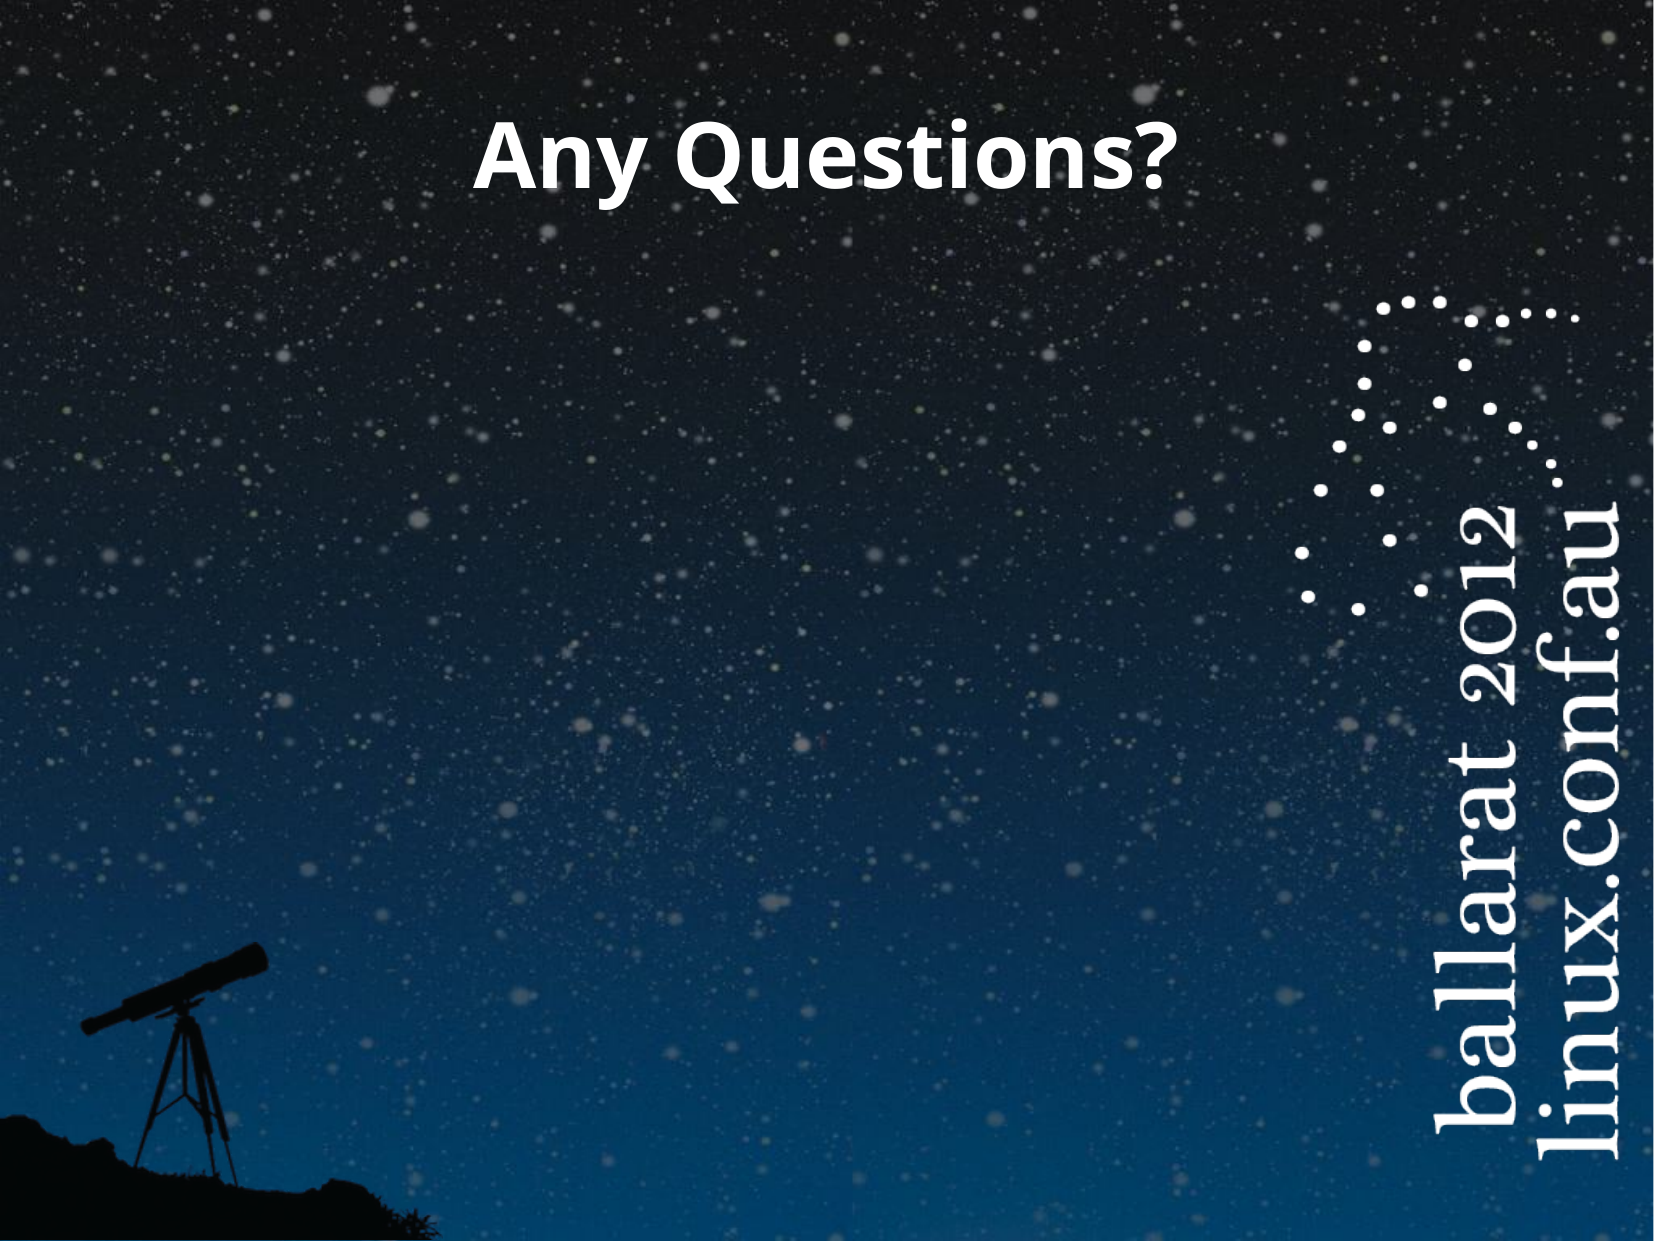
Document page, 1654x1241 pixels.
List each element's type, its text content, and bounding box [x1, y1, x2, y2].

title Any Questions? [82, 49, 1571, 257]
picture [0, 0, 1654, 1241]
